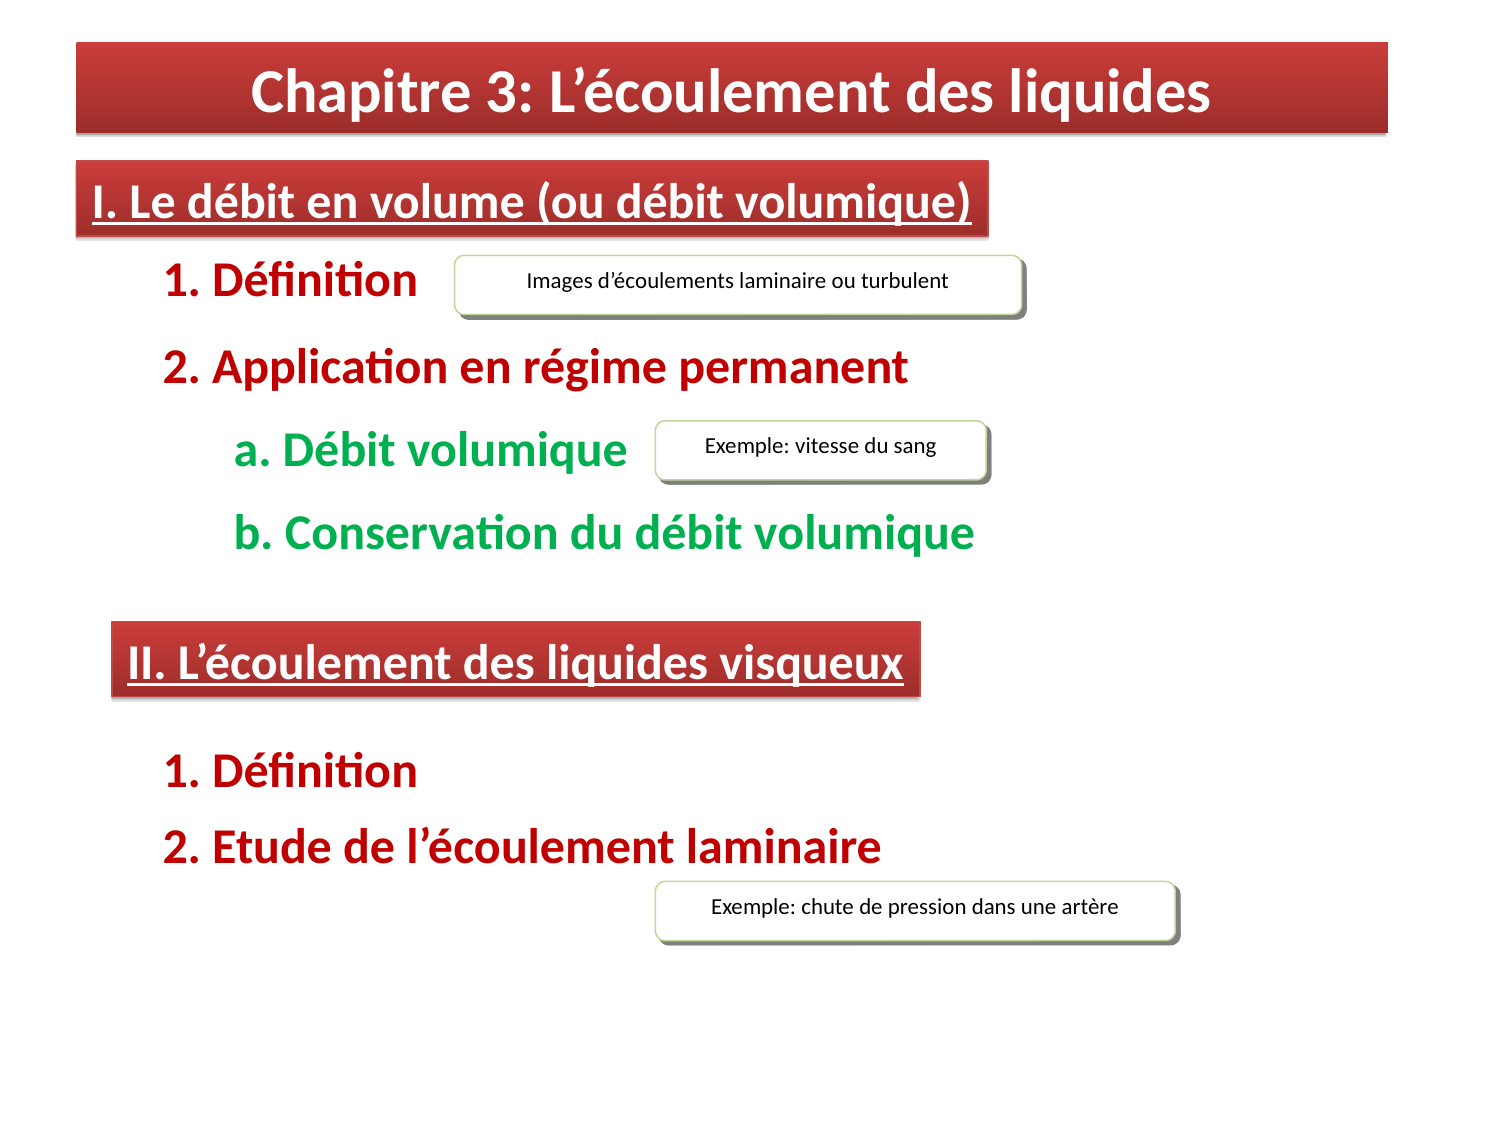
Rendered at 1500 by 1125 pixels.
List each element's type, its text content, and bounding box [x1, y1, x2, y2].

text_box 1. Définition [147, 238, 435, 314]
text_box a. Débit volumique [218, 408, 644, 485]
text_box 1. Définition [147, 729, 435, 805]
text_box II. L’écoulement des liquides visqueux [112, 621, 921, 697]
text_box Exemple: vitesse du sang [655, 420, 987, 480]
text_box Chapitre 3: L’écoulement des liquides [76, 42, 1388, 133]
text_box 2. Etude de l’écoulement laminaire [147, 805, 898, 881]
text_box b. Conservation du débit volumique [218, 491, 991, 567]
text_box Exemple: chute de pression dans une artère [655, 881, 1176, 941]
text_box I. Le débit en volume (ou débit volumique) [76, 160, 989, 236]
text_box 2. Application en régime permanent [147, 326, 925, 402]
text_box Images d’écoulements laminaire ou turbulent [454, 255, 1022, 315]
